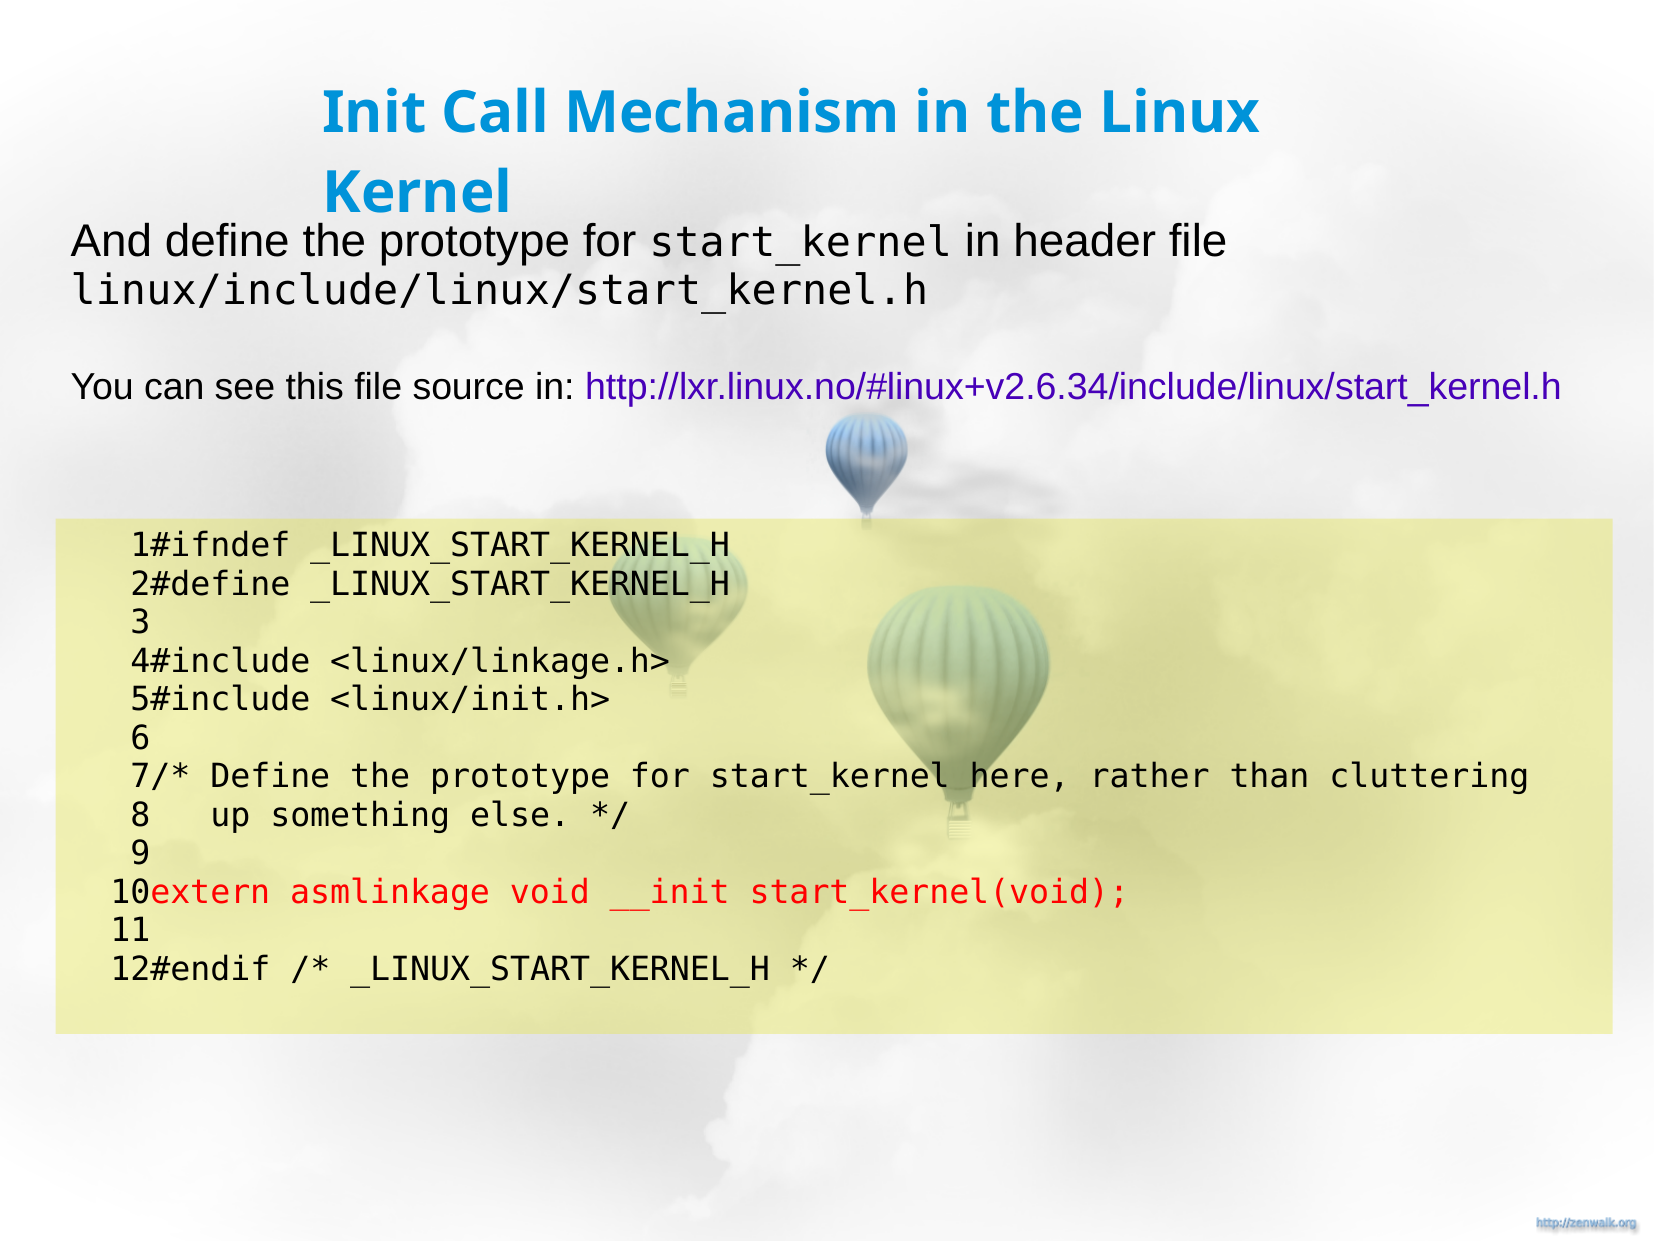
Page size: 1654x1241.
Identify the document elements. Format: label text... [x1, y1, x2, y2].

text_box 1#ifndef _LINUX_START_KERNEL_H 2#define _LINUX_START_KERNEL_H 3 4#include <linux/linkage.h> 5#include <linux/init.h> 6 7/* Define the prototype for start_kernel here, rather than cluttering 8 up something else. */ 9 10extern asmlinkage void __init start_kernel(void); 11 12#endif /* _LINUX_START_KERNEL_H */ [55, 518, 1613, 1034]
text_box Init Call Mechanism in the Linux Kernel [307, 63, 1368, 149]
text_box And define the prototype for start_kernel in header file linux/include/linux/start_kernel.h You can see this file source in: http://lxr.linux.no/#linux+v2.6.34/include/linux/start_kernel.h [55, 207, 1613, 418]
